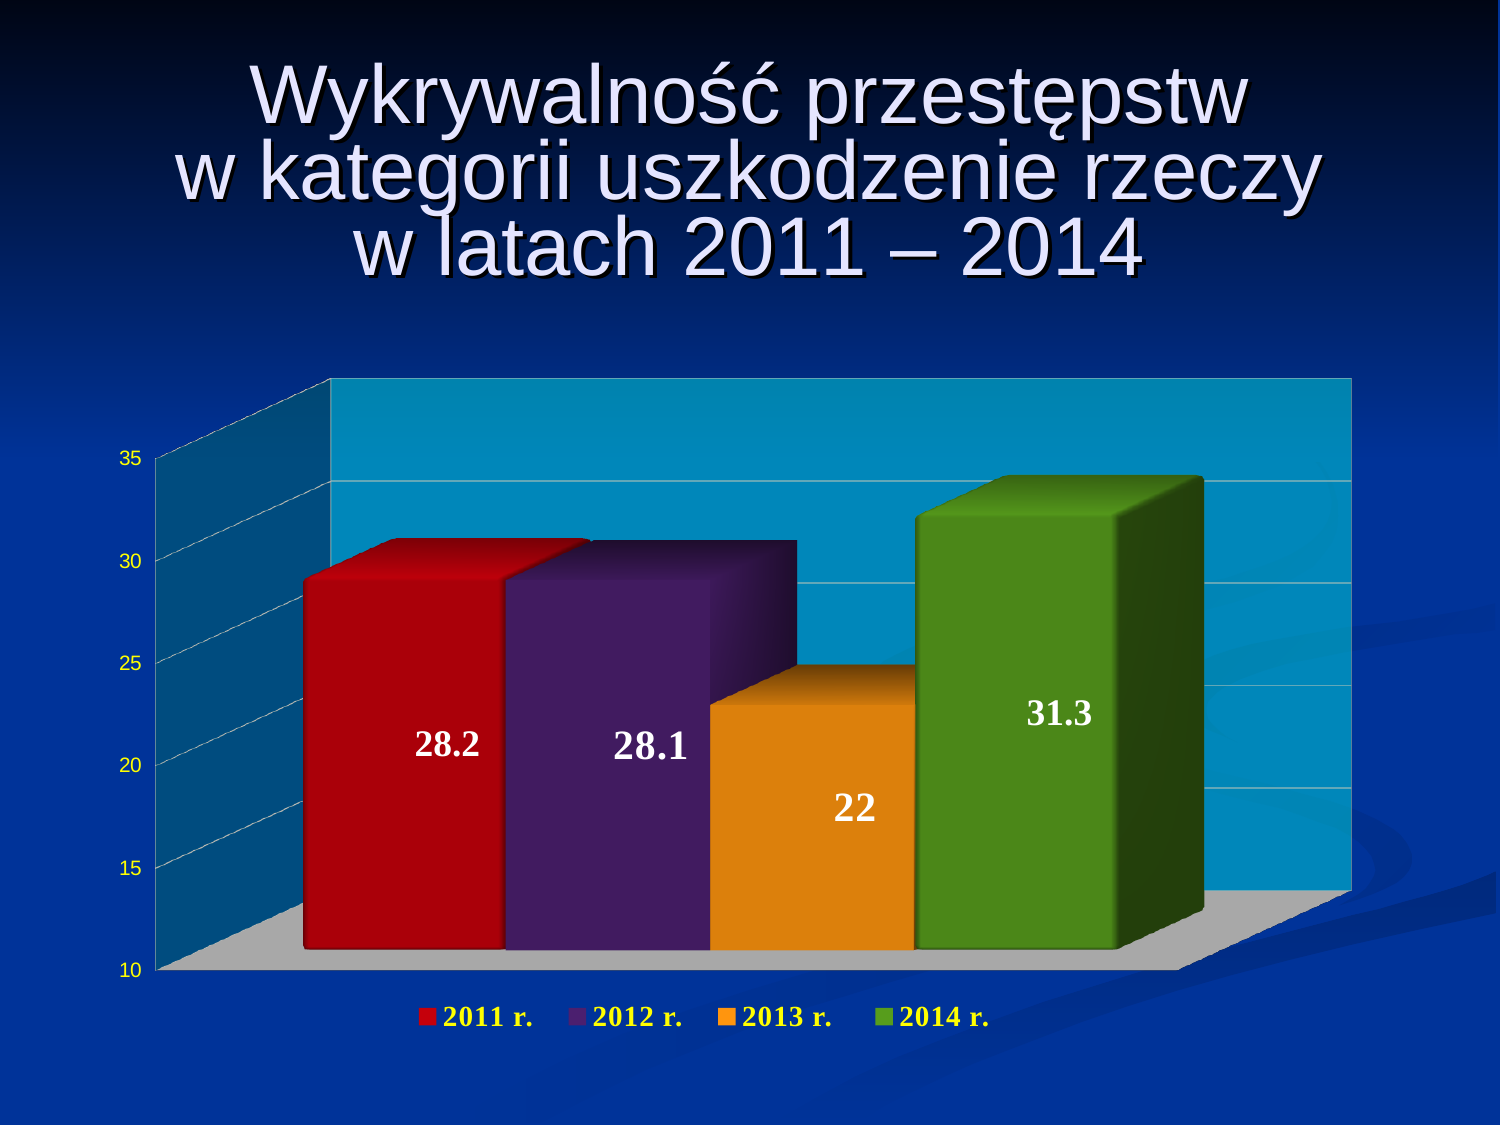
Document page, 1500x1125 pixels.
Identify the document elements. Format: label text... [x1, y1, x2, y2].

title Wykrywalność przestępstw w kategorii uszkodzenie rzeczy w latach 2011 – 2014 [75, 21, 1424, 256]
chart [47, 348, 1441, 1125]
